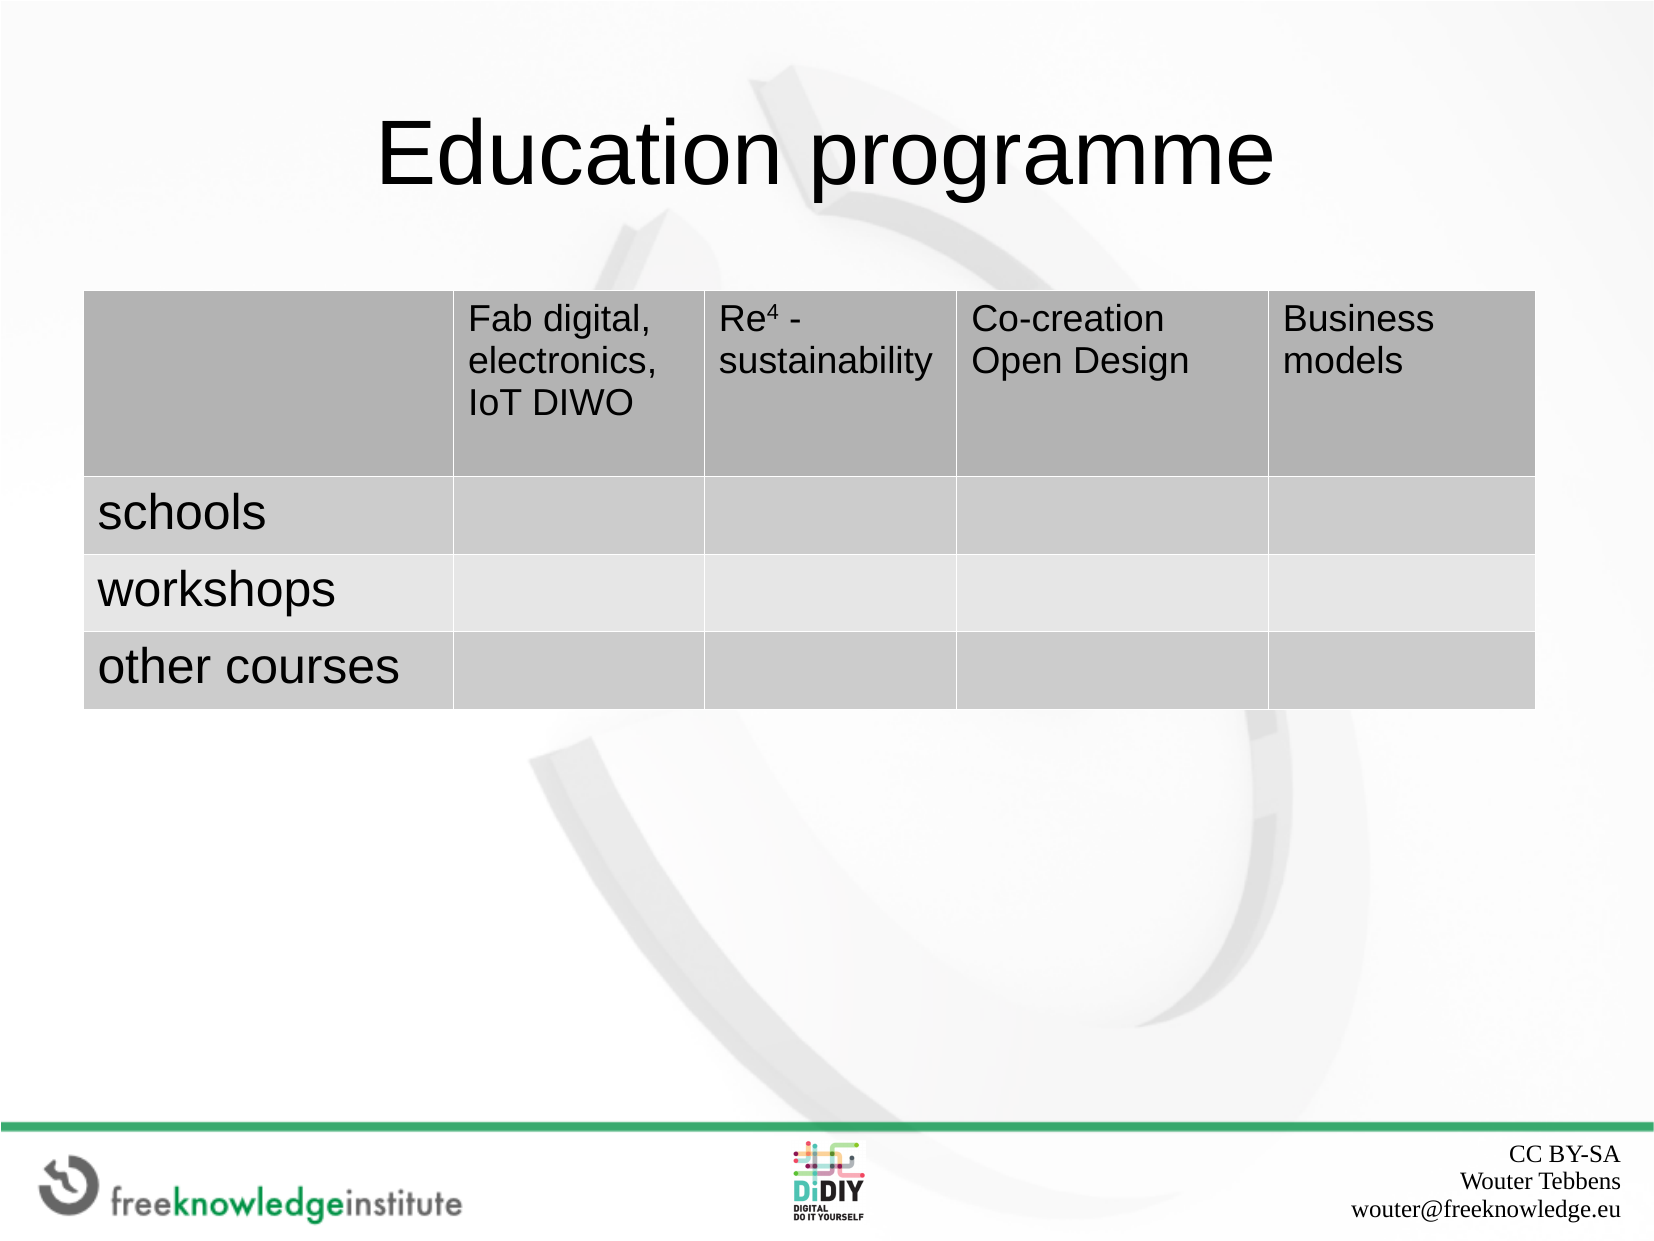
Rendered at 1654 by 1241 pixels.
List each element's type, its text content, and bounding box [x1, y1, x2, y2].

table_cell [454, 632, 704, 709]
table_header Business models [1269, 291, 1535, 476]
table_cell [1269, 555, 1535, 631]
table_cell [705, 555, 956, 631]
table_cell [705, 477, 956, 554]
picture [1, 1, 1654, 1241]
table_cell [957, 555, 1268, 631]
table_cell schools [84, 477, 453, 554]
table_header Fab digital, electronics, IoT DIWO [454, 291, 704, 476]
table_cell workshops [84, 555, 453, 631]
table_cell [1269, 477, 1535, 554]
table_cell [454, 555, 704, 631]
table_cell [454, 477, 704, 554]
table_cell [1269, 632, 1535, 709]
table_cell [705, 632, 956, 709]
table_cell [957, 477, 1268, 554]
table_cell other courses [84, 632, 453, 709]
table_cell [957, 632, 1268, 709]
title Education programme [82, 49, 1571, 257]
table_header [84, 291, 453, 476]
table_header Re4 - sustainability [705, 291, 956, 476]
table_header Co-creation Open Design [957, 291, 1268, 476]
